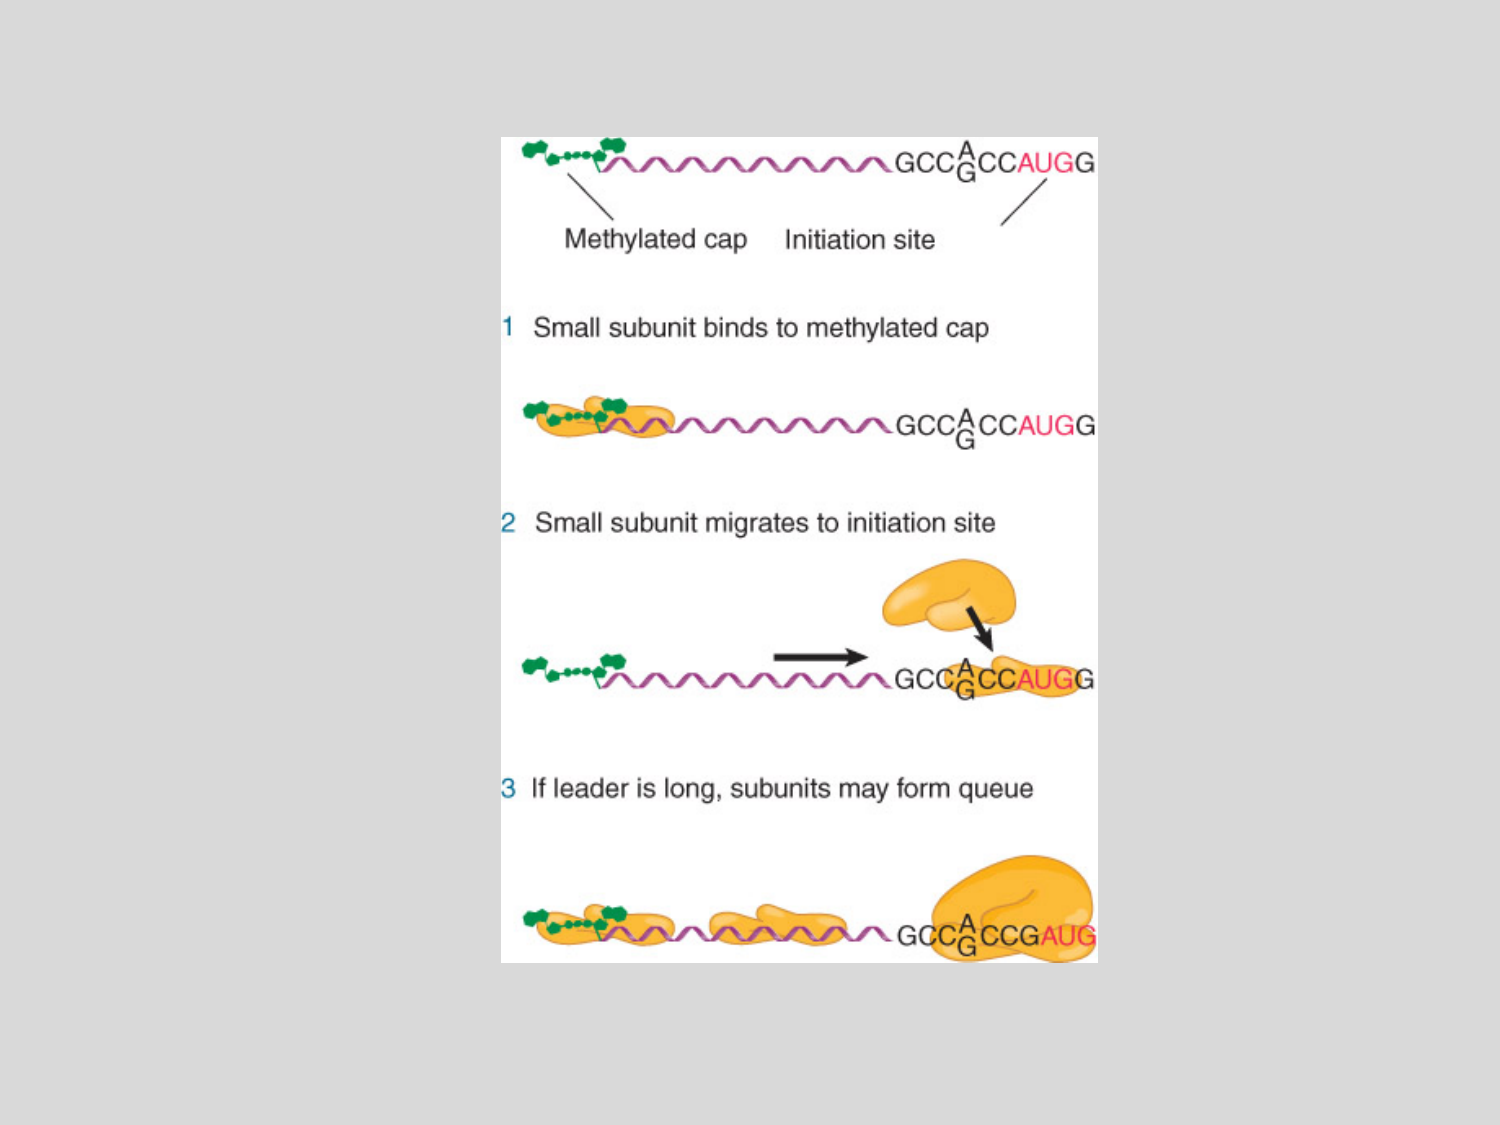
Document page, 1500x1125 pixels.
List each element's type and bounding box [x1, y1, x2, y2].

picture [501, 137, 1098, 963]
